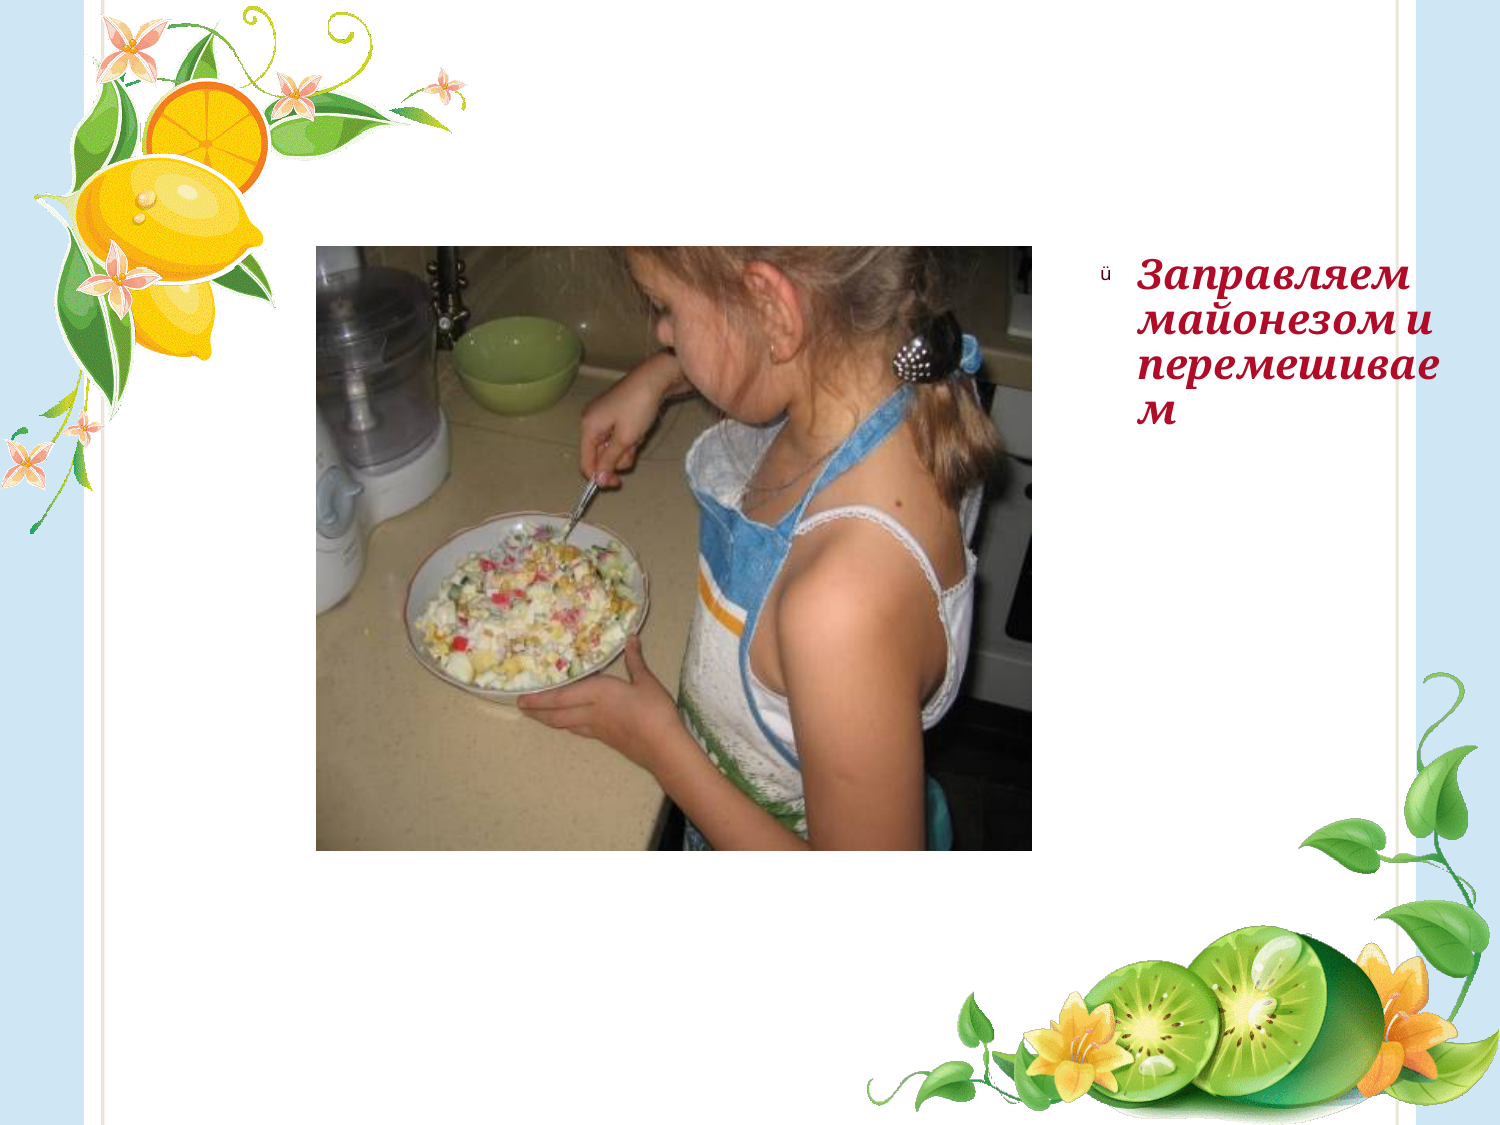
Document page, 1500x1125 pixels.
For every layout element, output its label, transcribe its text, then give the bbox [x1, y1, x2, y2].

picture [0, 0, 1500, 1125]
title Заправляем майонезом и перемешиваем [1078, 246, 1463, 569]
